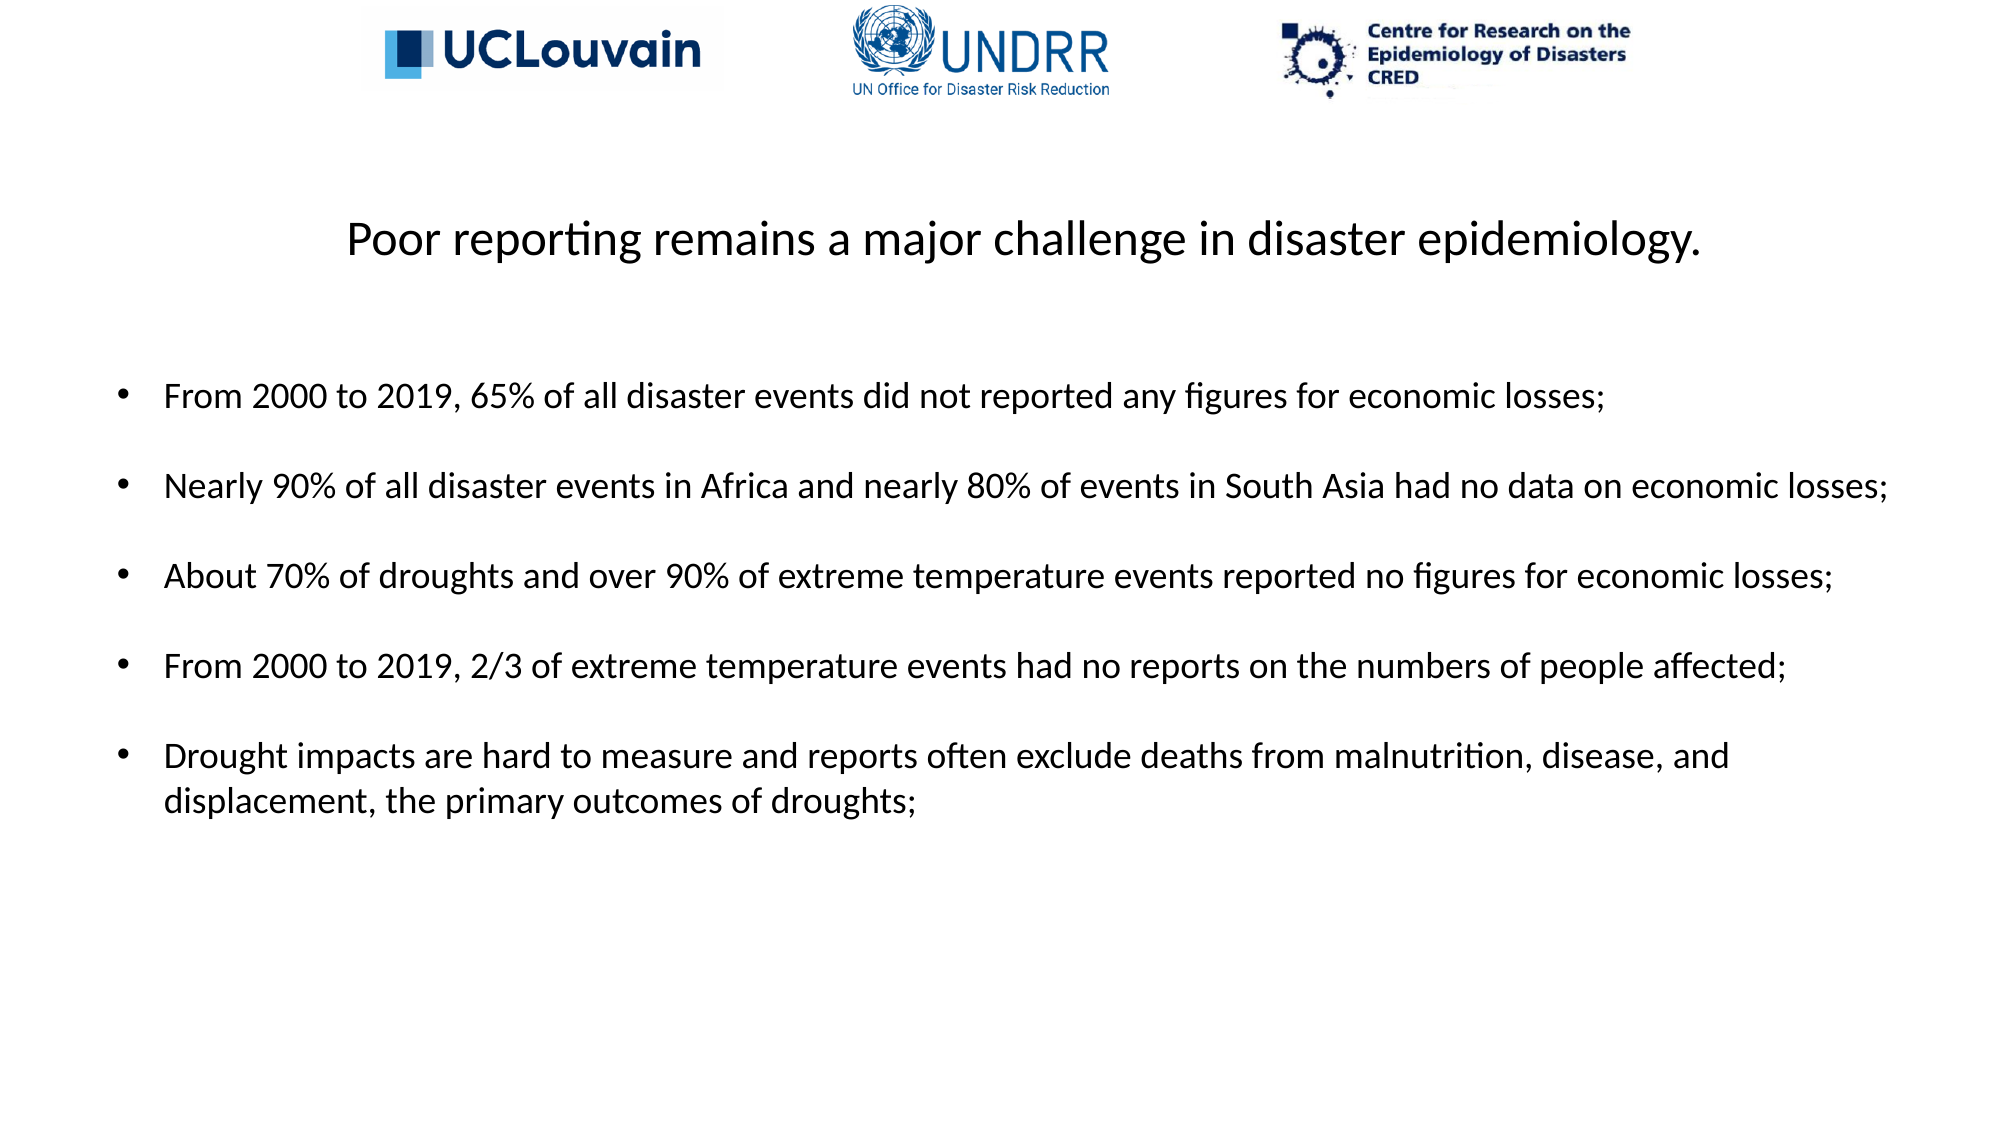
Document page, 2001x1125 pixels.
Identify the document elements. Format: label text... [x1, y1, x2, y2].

subtitle Poor reporting remains a major challenge in disaster epidemiology. [280, 205, 1781, 363]
text_box From 2000 to 2019, 65% of all disaster events did not reported any figures for economic losses; Nearly 90% of all disaster events in Africa and nearly 80% of events in South Asia had no data on economic losses; About 70% of droughts and over 90% of extreme temperature events reported no figures for economic losses; From 2000 to 2019, 2/3 of extreme temperature events had no reports on the numbers of people affected; Drought impacts are hard to measure and reports often exclude deaths from malnutrition, disease, and displacement, the primary outcomes of droughts; [102, 363, 1959, 874]
picture [361, 0, 1639, 110]
